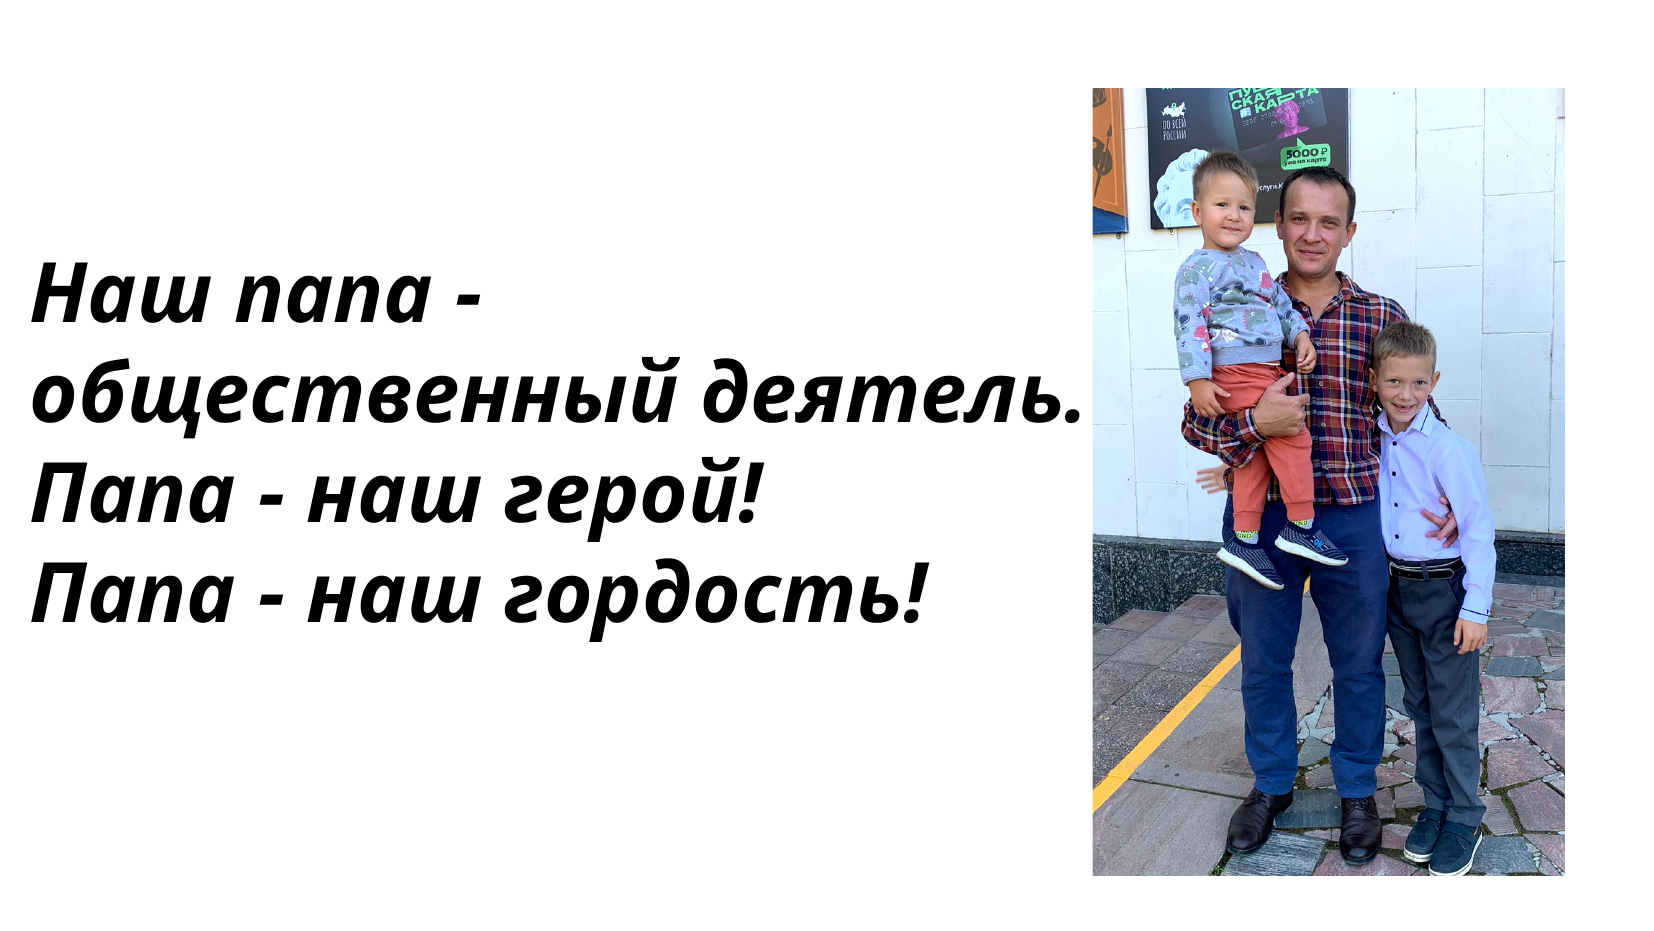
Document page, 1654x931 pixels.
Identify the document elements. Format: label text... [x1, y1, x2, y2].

picture [1092, 88, 1565, 876]
title Наш папа - общественный деятель. Папа - наш герой! Папа - наш гордость! [29, 202, 1092, 676]
